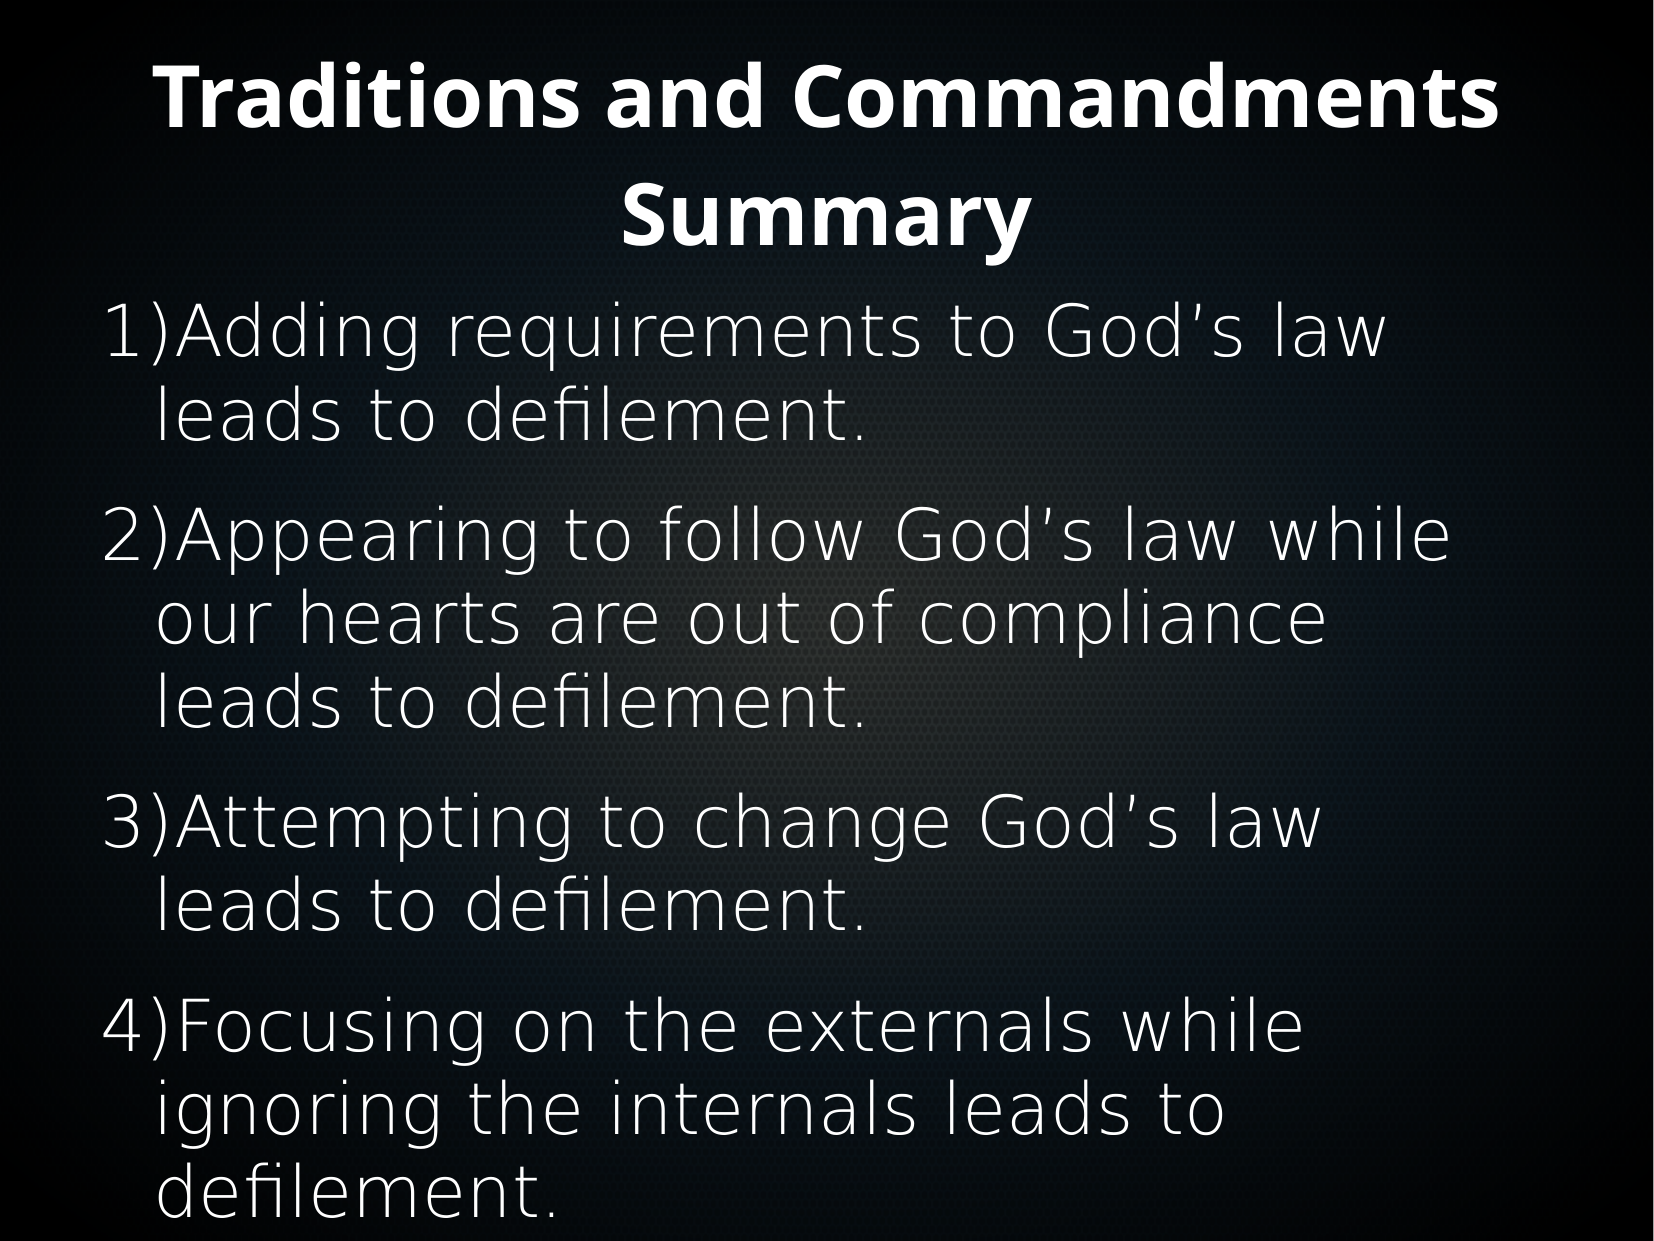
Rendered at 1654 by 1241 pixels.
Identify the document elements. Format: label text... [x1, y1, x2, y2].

list Adding requirements to God’s law leads to defilement. Appearing to follow God’s law while our hearts are out of compliance leads to defilement. Attempting to change God’s law leads to defilement. Focusing on the externals while ignoring the internals leads to defilement. [82, 290, 1516, 1241]
title Traditions and Commandments Summary [82, 49, 1571, 257]
picture [0, 0, 1654, 1241]
